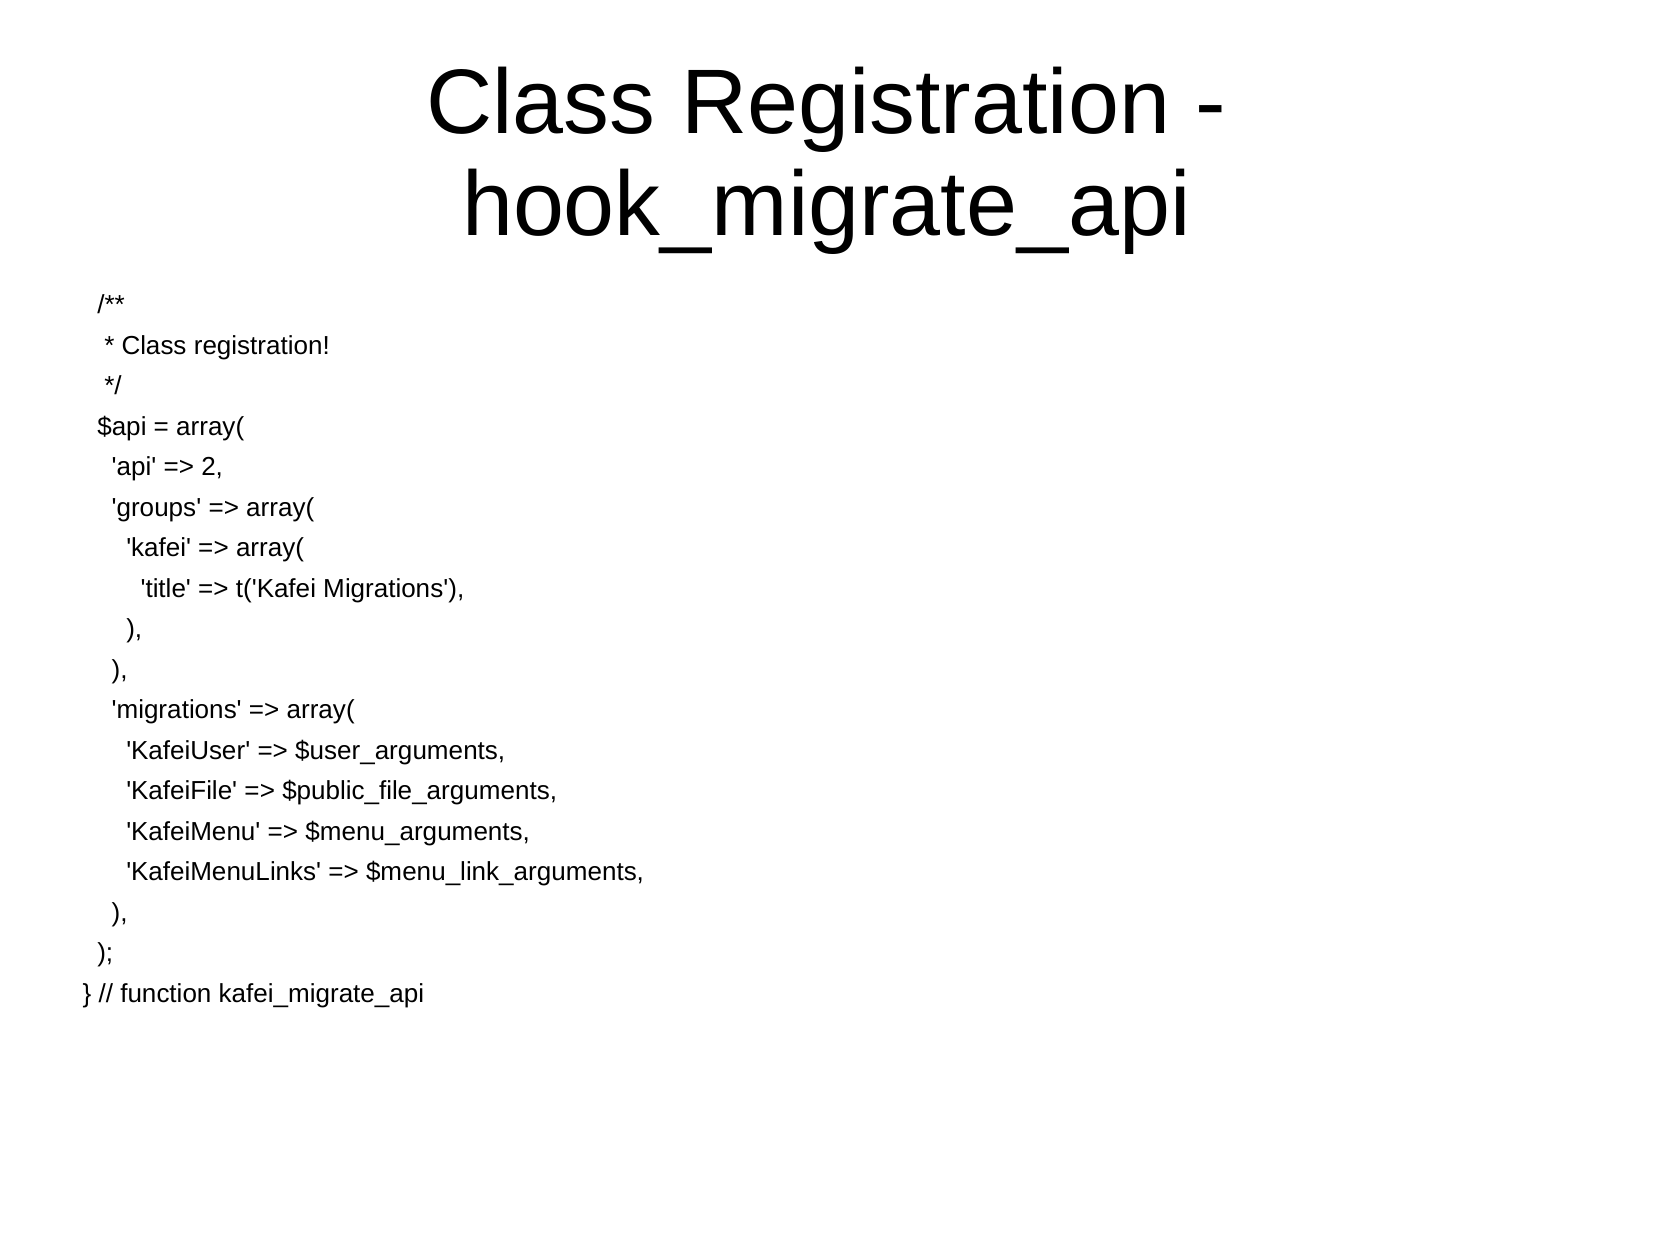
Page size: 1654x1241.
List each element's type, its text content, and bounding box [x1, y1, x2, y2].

list /** * Class registration! */ $api = array( 'api' => 2, 'groups' => array( 'kafei' => array( 'title' => t('Kafei Migrations'), ), ), 'migrations' => array( 'KafeiUser' => $user_arguments, 'KafeiFile' => $public_file_arguments, 'KafeiMenu' => $menu_arguments, 'KafeiMenuLinks' => $menu_link_arguments, ), ); } // function kafei_migrate_api [82, 290, 1538, 1010]
title Class Registration - hook_migrate_api [82, 49, 1571, 257]
